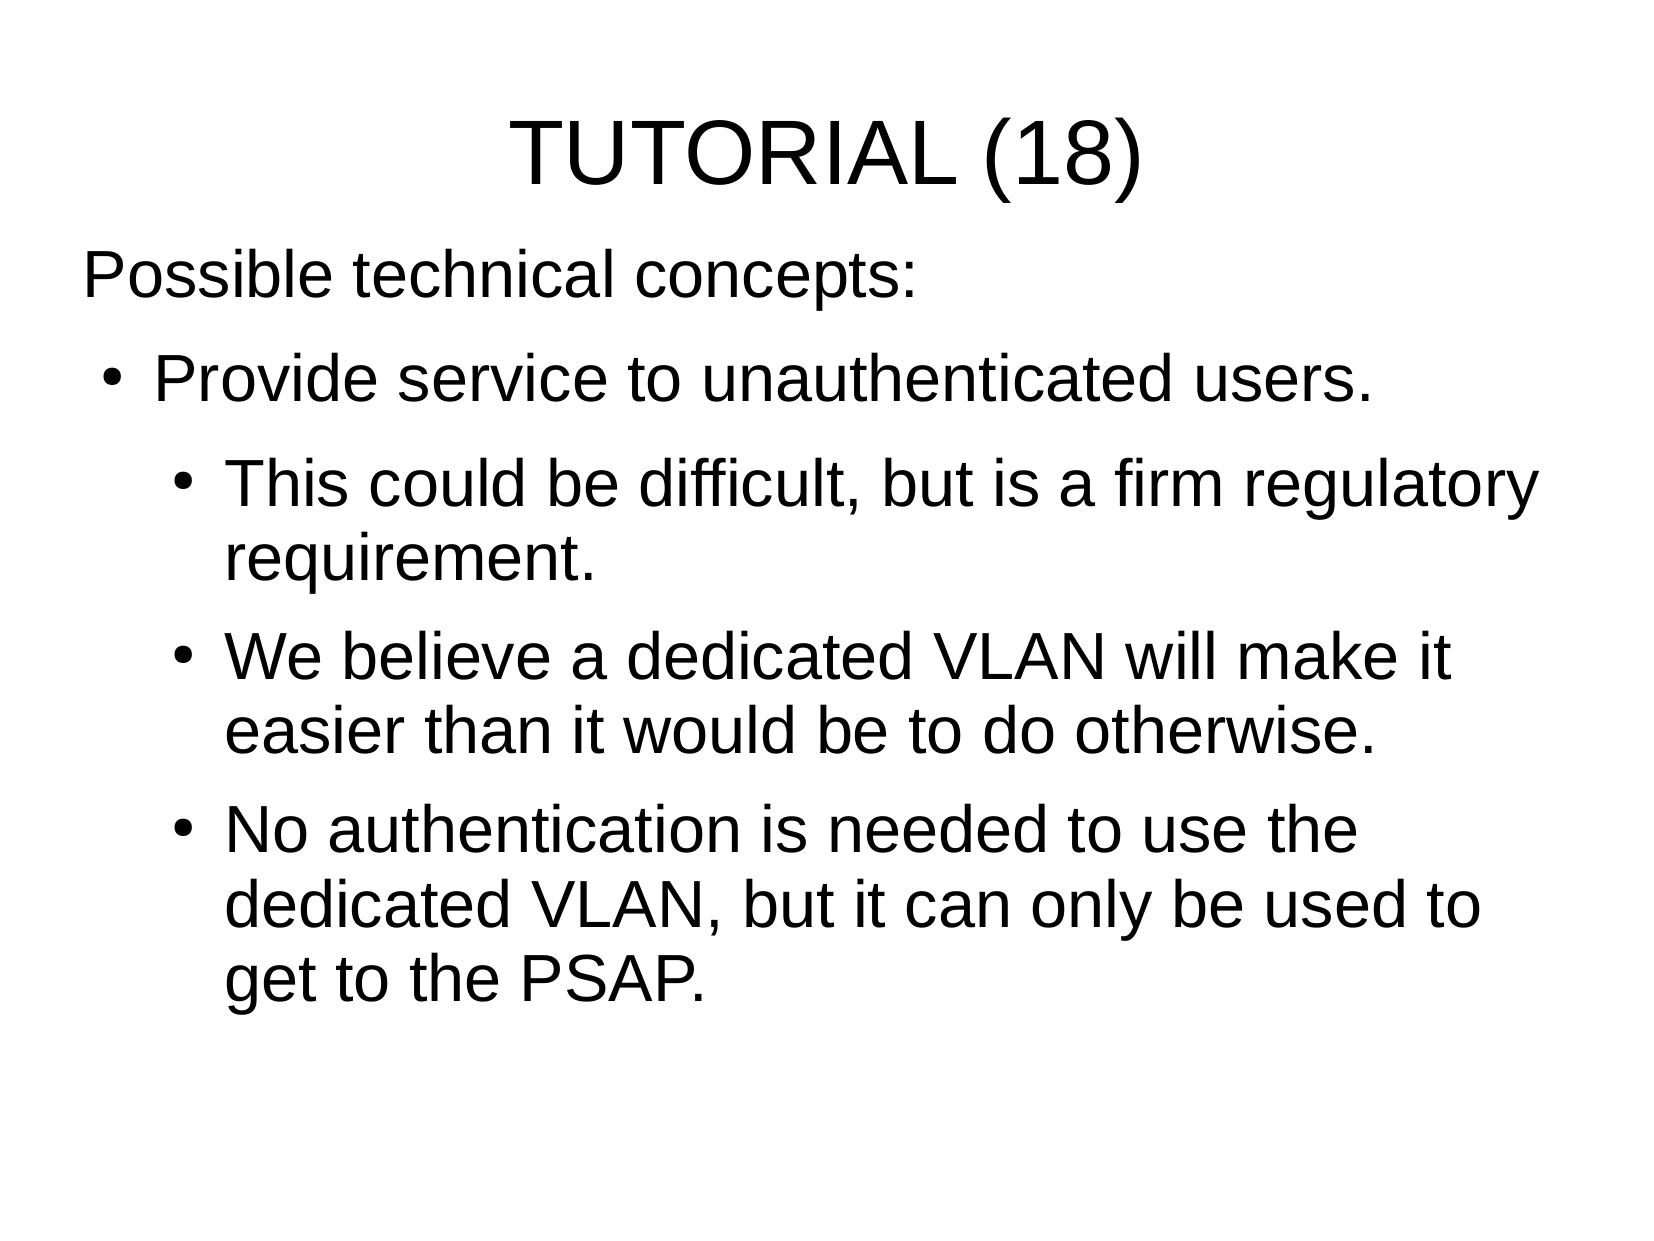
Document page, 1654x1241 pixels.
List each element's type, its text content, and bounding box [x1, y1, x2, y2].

title TUTORIAL (18) [82, 56, 1571, 237]
list Possible technical concepts: Provide service to unauthenticated users. This could be difficult, but is a firm regulatory requirement. We believe a dedicated VLAN will make it easier than it would be to do otherwise. No authentication is needed to use the dedicated VLAN, but it can only be used to get to the PSAP. [82, 237, 1571, 1113]
